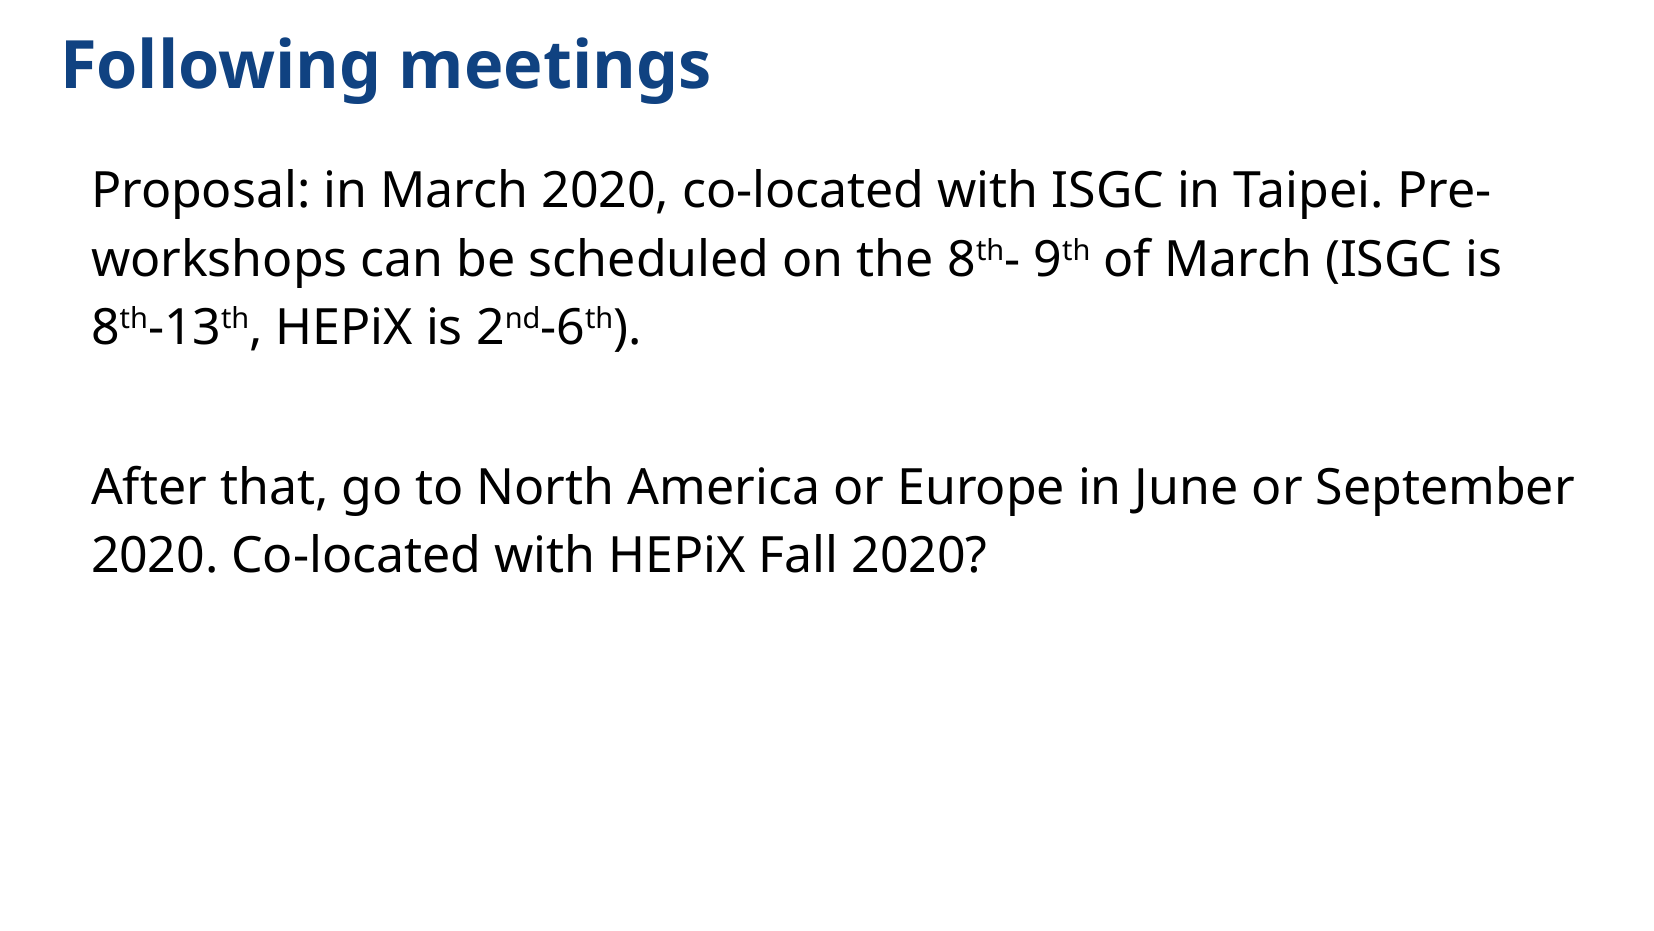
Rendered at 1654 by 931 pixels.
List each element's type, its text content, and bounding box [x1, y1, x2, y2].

text_box Proposal: in March 2020, co-located with ISGC in Taipei. Pre-workshops can be scheduled on the 8th- 9th of March (ISGC is 8th-13th, HEPiX is 2nd-6th). After that, go to North America or Europe in June or September 2020. Co-located with HEPiX Fall 2020? [76, 146, 1601, 931]
title Following meetings [60, 0, 1528, 138]
